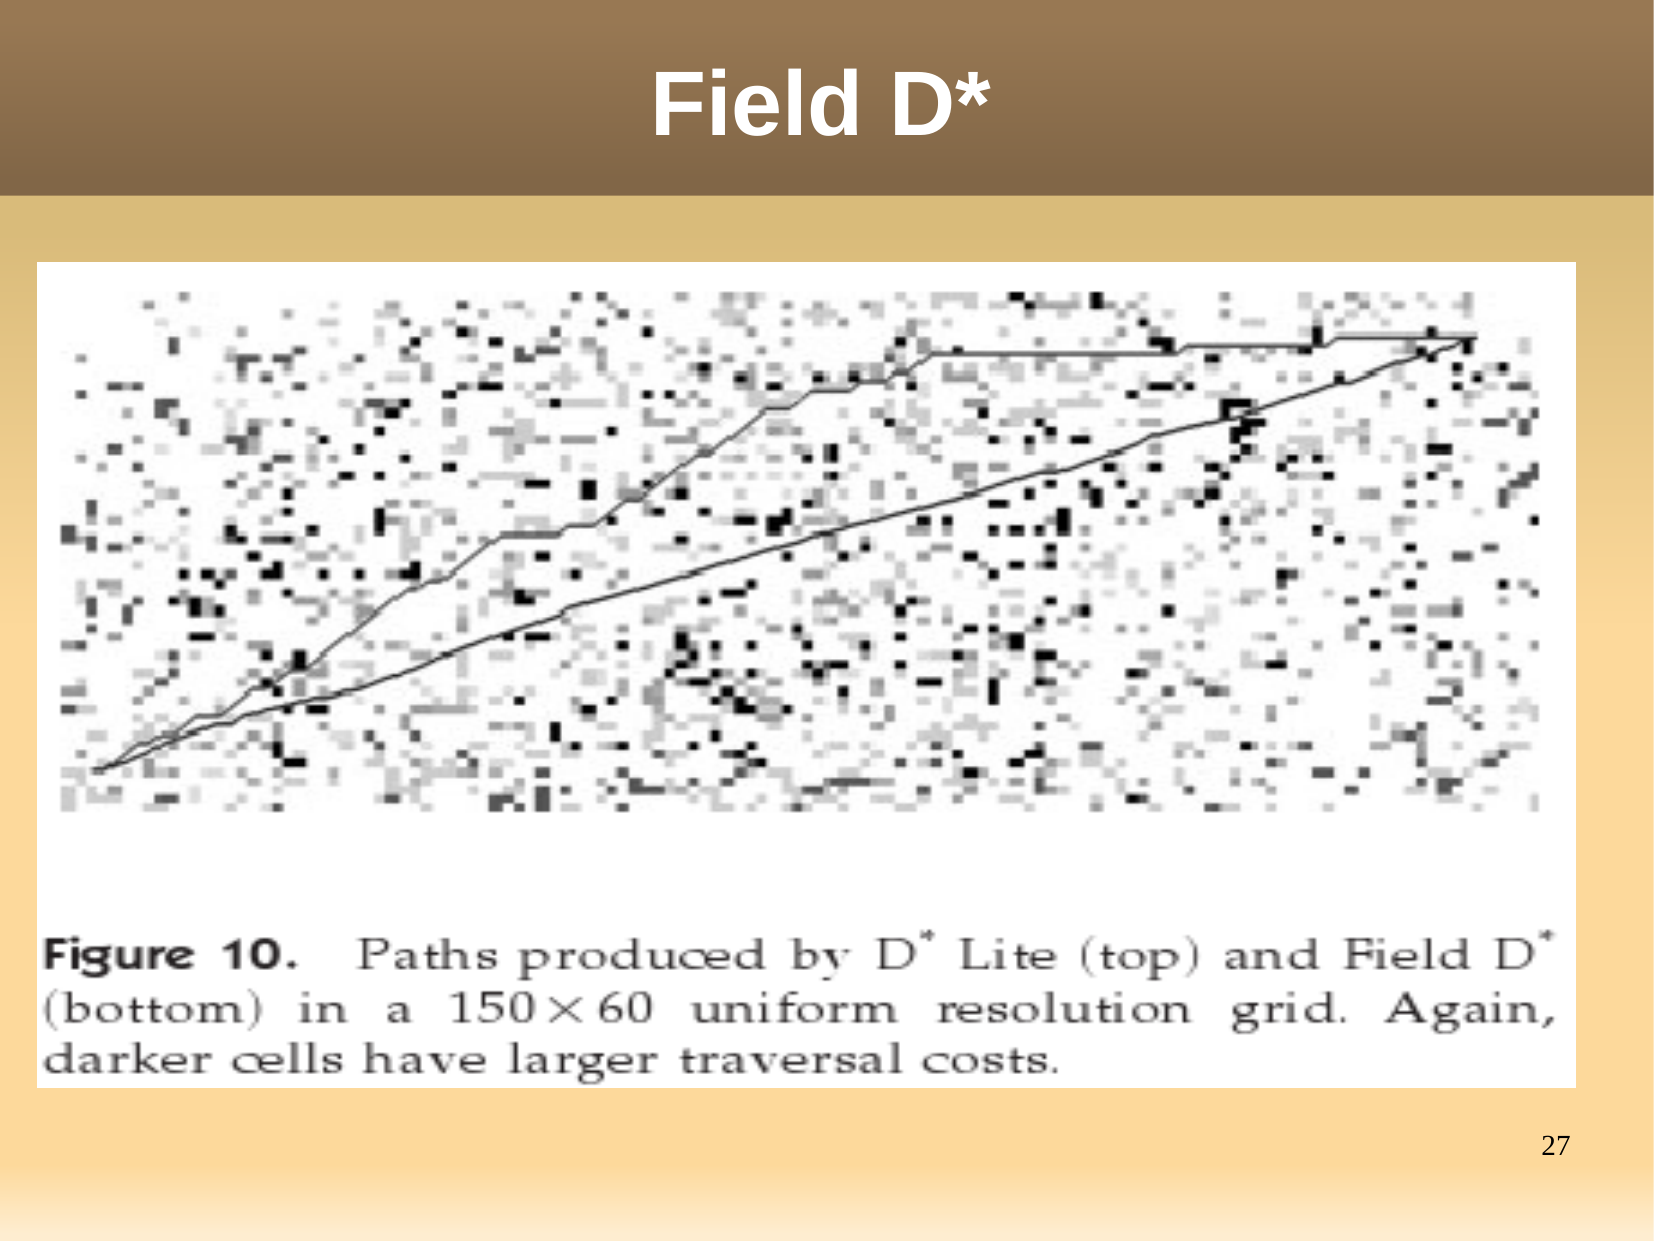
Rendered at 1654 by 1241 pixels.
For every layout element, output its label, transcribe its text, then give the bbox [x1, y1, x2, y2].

picture [0, 0, 1654, 1241]
title Field D* [76, 7, 1565, 200]
